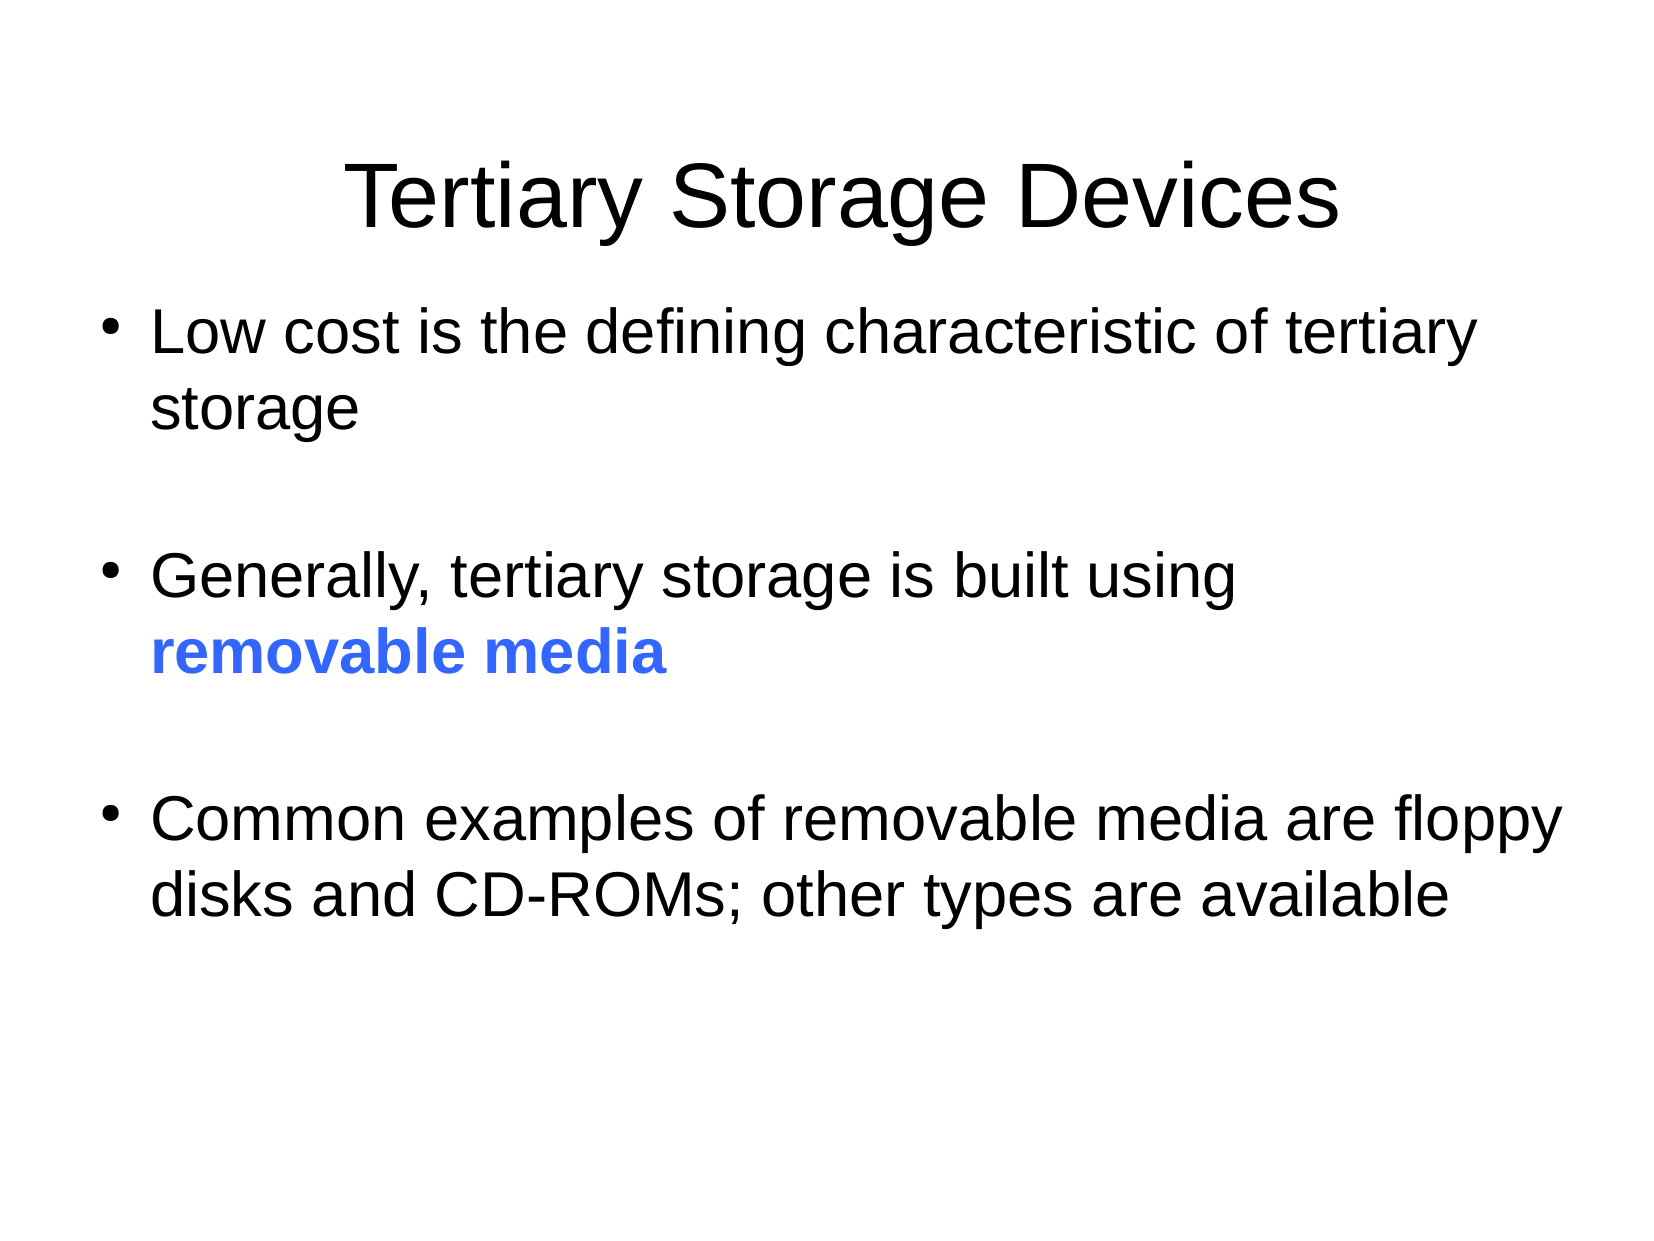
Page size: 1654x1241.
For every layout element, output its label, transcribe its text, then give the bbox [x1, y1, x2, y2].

list Low cost is the defining characteristic of tertiary storage Generally, tertiary storage is built using removable media Common examples of removable media are floppy disks and CD-ROMs; other types are available [82, 290, 1571, 1010]
title Tertiary Storage Devices [82, 49, 1571, 257]
